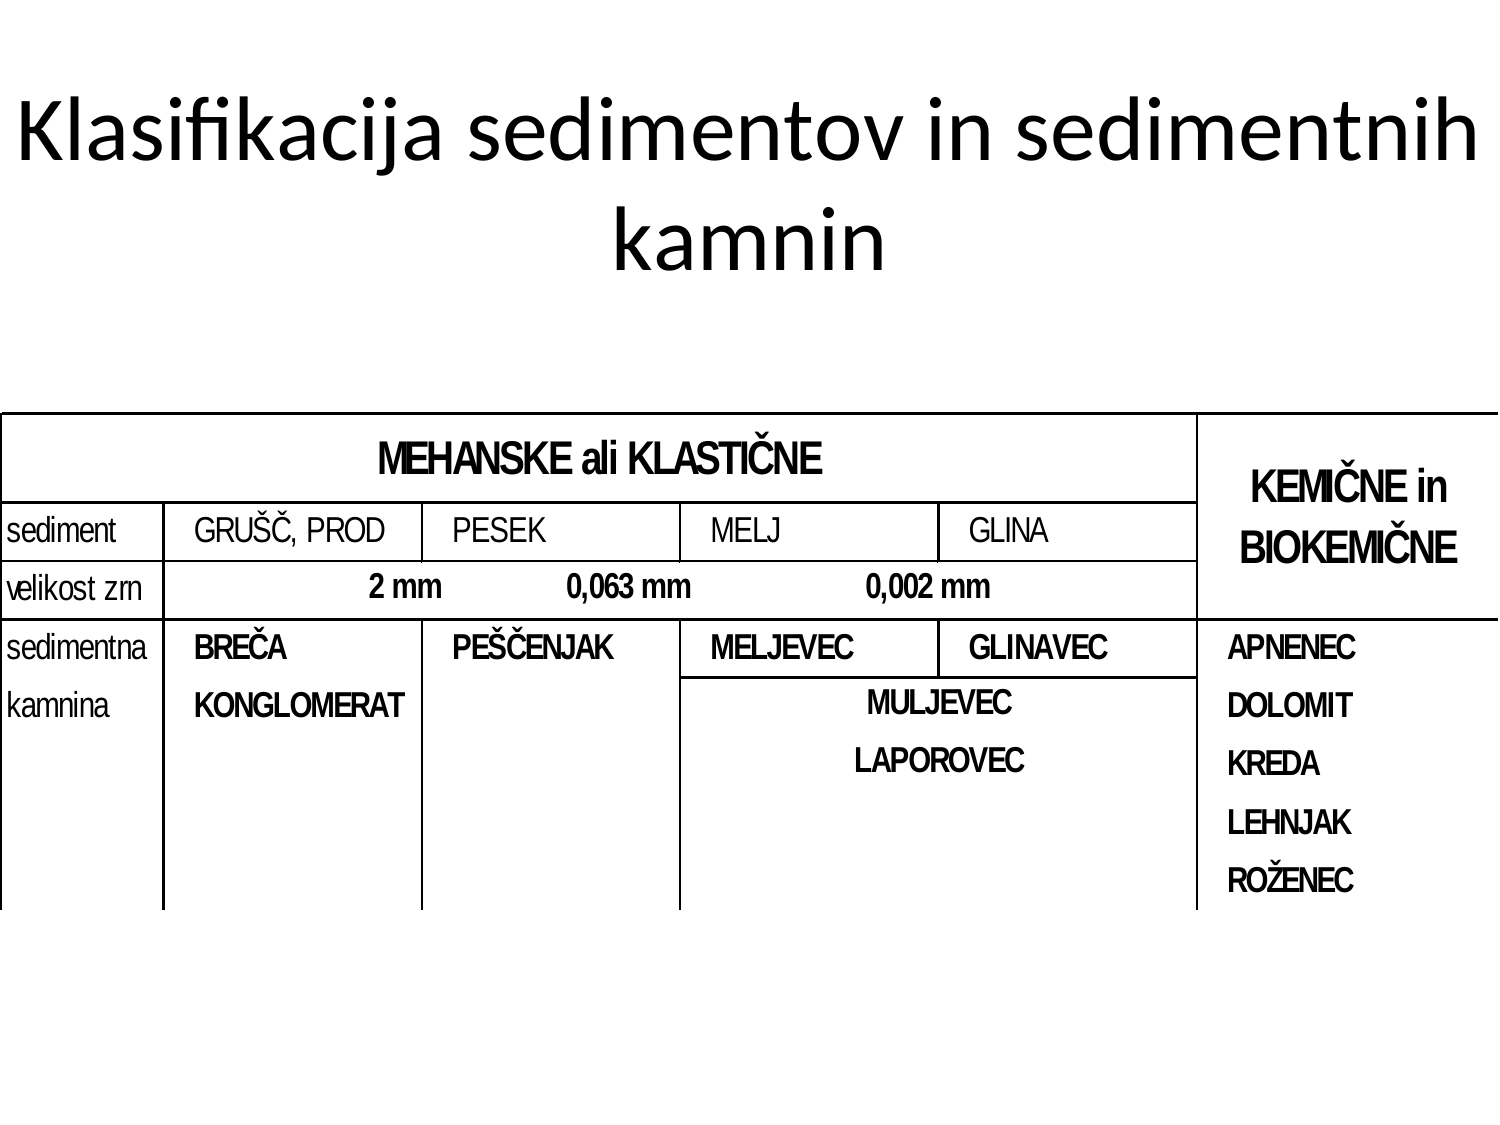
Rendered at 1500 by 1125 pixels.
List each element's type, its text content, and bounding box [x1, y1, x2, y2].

title Klasifikacija sedimentov in sedimentnih kamnin [0, 45, 1500, 313]
text_box [0, 412, 1500, 913]
